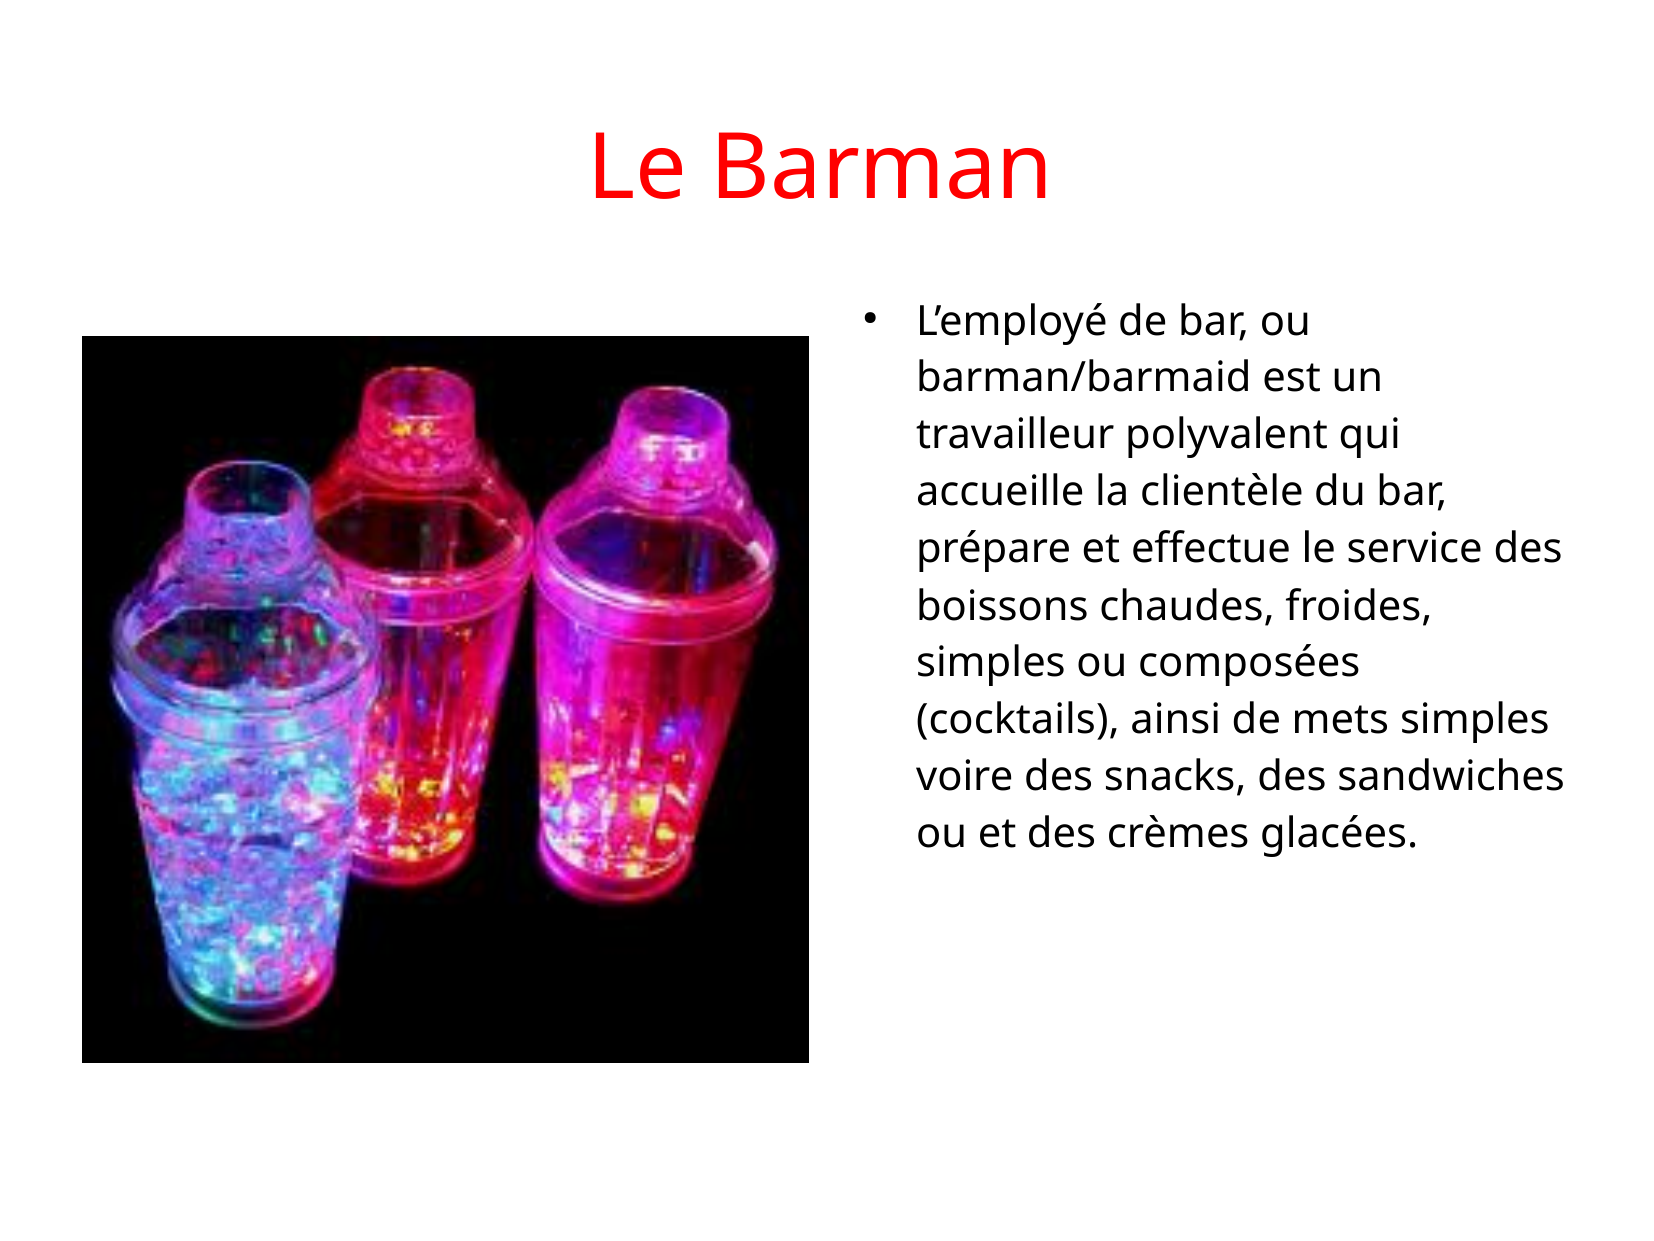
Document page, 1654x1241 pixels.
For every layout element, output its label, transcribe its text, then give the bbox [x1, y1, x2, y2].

title Le Barman [76, 59, 1565, 267]
picture [82, 336, 809, 1063]
list L’employé de bar, ou barman/barmaid est un travailleur polyvalent qui accueille la clientèle du bar, prépare et effectue le service des boissons chaudes, froides, simples ou composées (cocktails), ainsi de mets simples voire des snacks, des sandwiches ou et des crèmes glacées. [845, 290, 1572, 1094]
